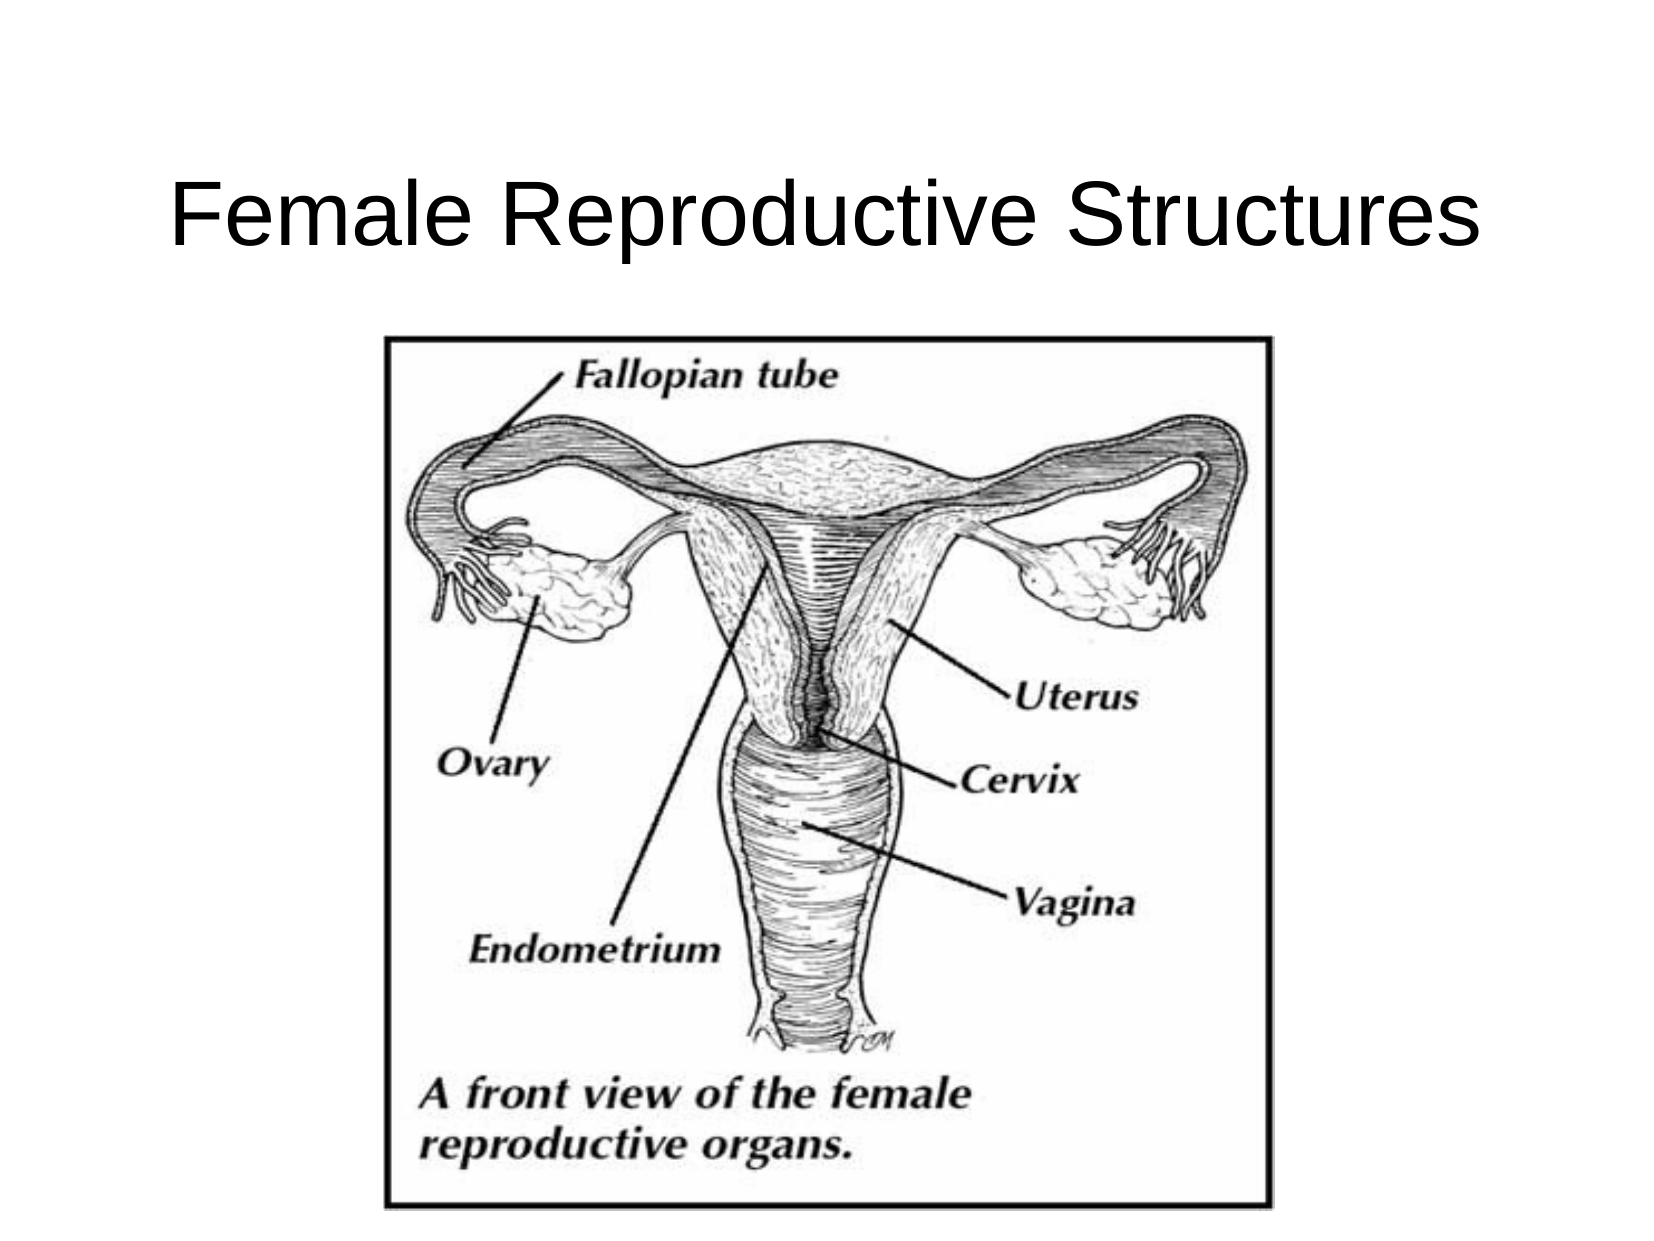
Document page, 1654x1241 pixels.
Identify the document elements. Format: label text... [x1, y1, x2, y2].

title Female Reproductive Structures [124, 117, 1530, 310]
picture [383, 335, 1275, 1211]
